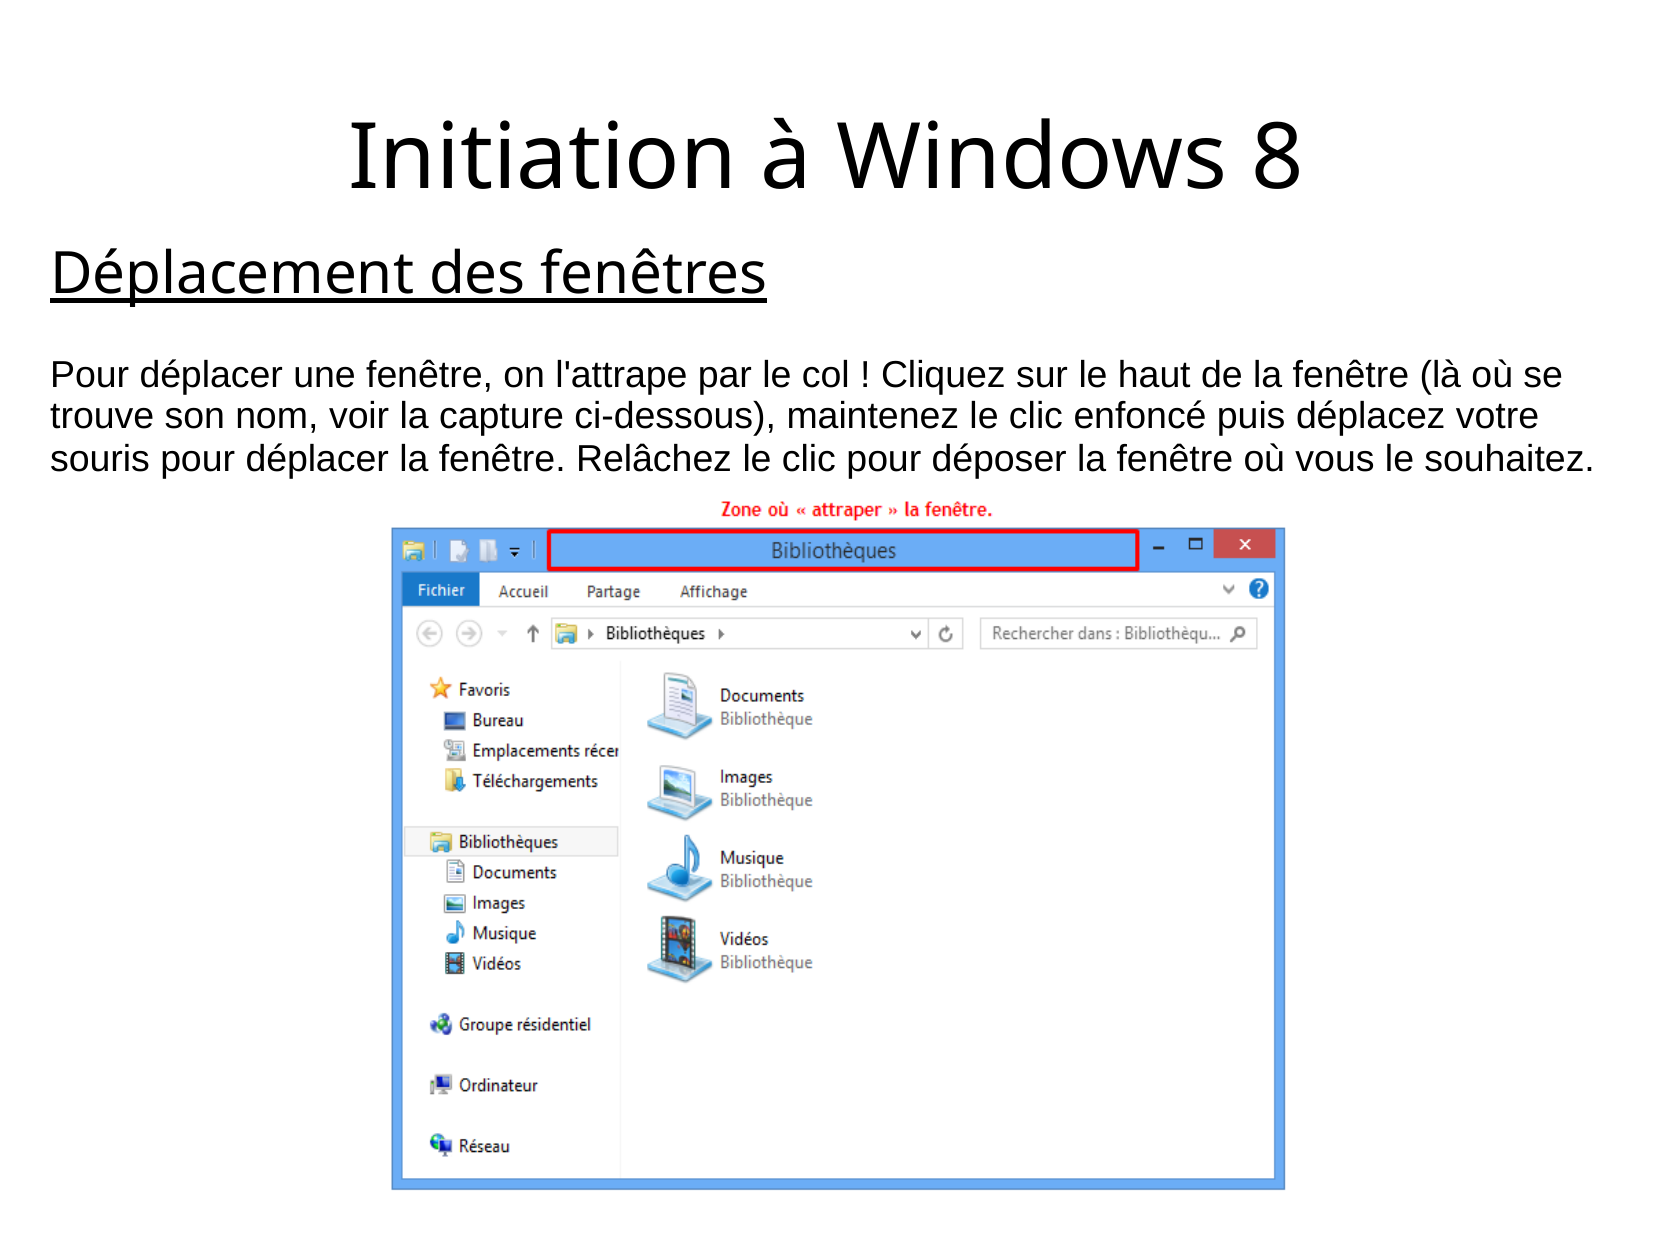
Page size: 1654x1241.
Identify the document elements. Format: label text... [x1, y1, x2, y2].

picture [389, 496, 1288, 1193]
title Initiation à Windows 8 [82, 49, 1571, 224]
text_box Déplacement des fenêtres Pour déplacer une fenêtre, on l'attrape par le col ! Cliquez sur le haut de la fenêtre (là où se trouve son nom, voir la capture ci-dessous), maintenez le clic enfoncé puis déplacez votre souris pour déplacer la fenêtre. Relâchez le clic pour déposer la fenêtre où vous le souhaitez. [35, 224, 1630, 473]
